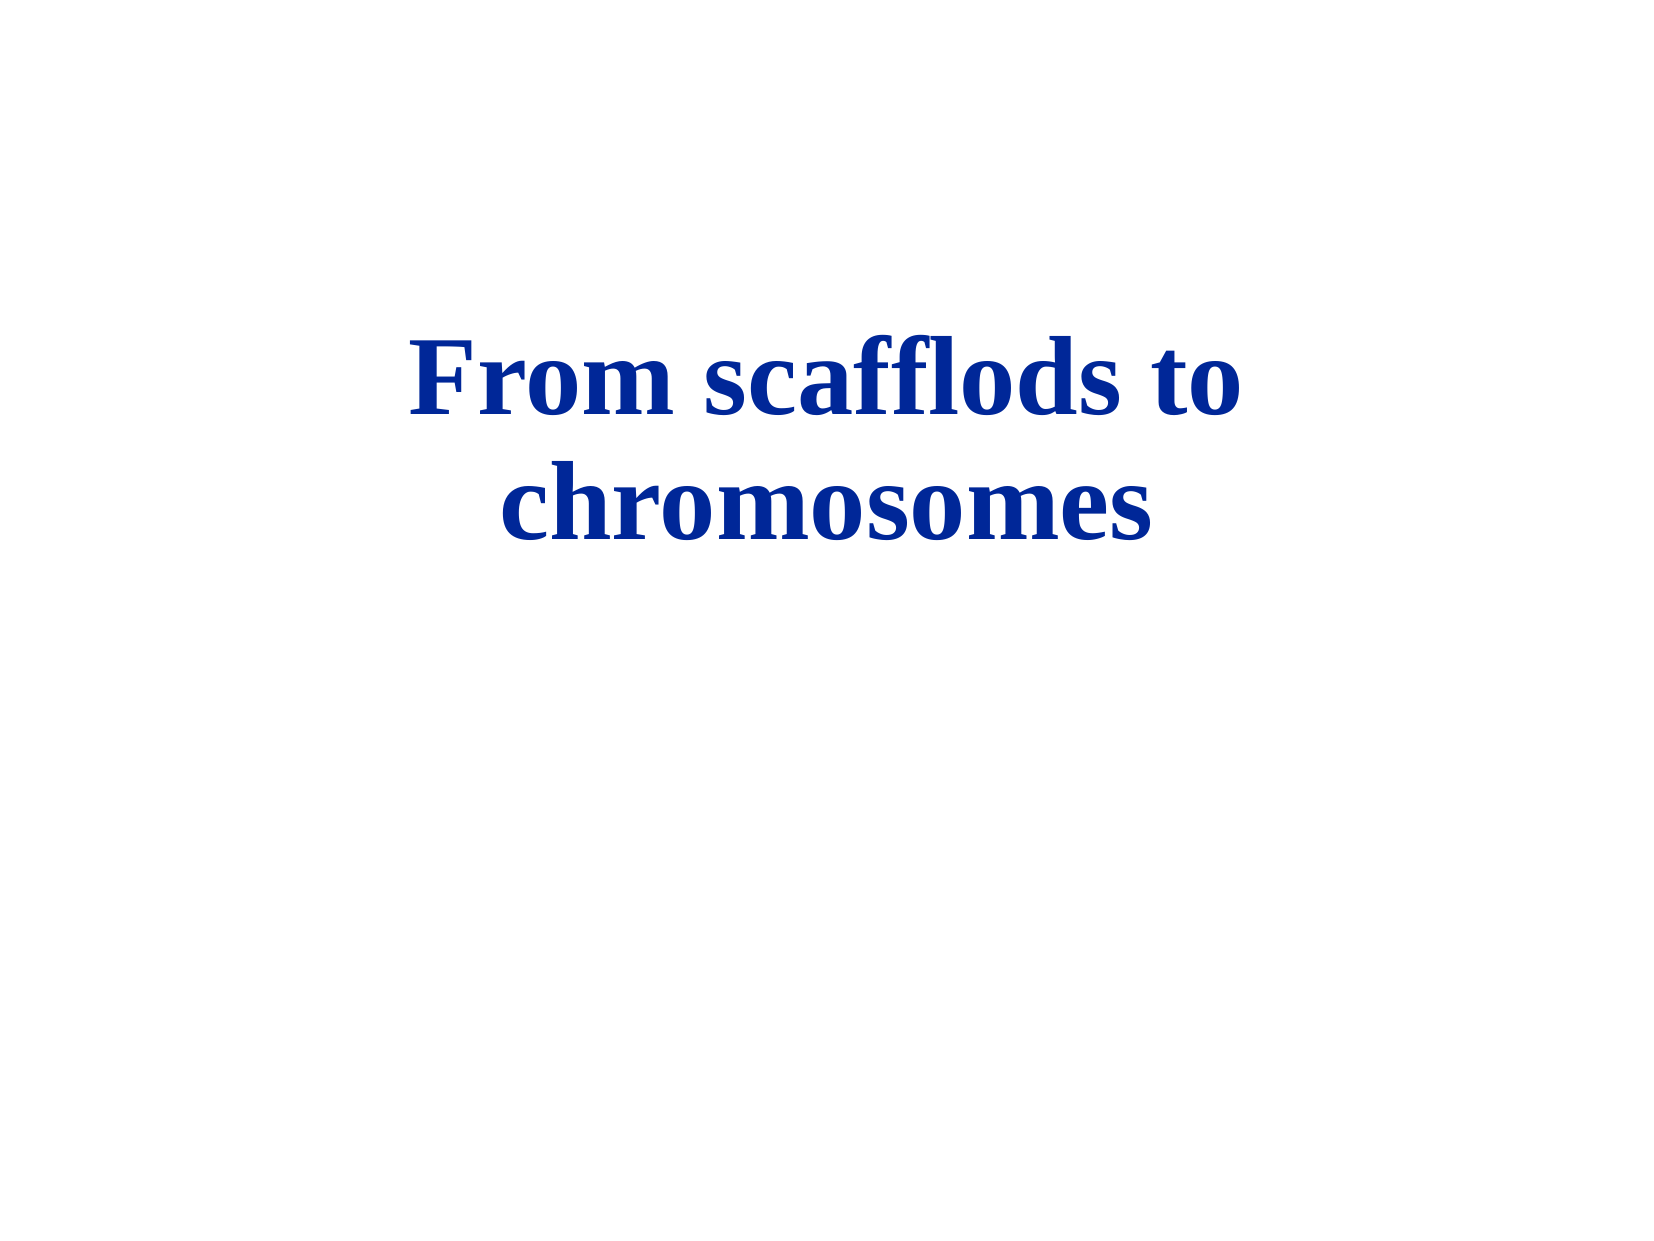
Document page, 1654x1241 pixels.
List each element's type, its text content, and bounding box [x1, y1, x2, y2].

title From scafflods to chromosomes [82, 314, 1571, 564]
